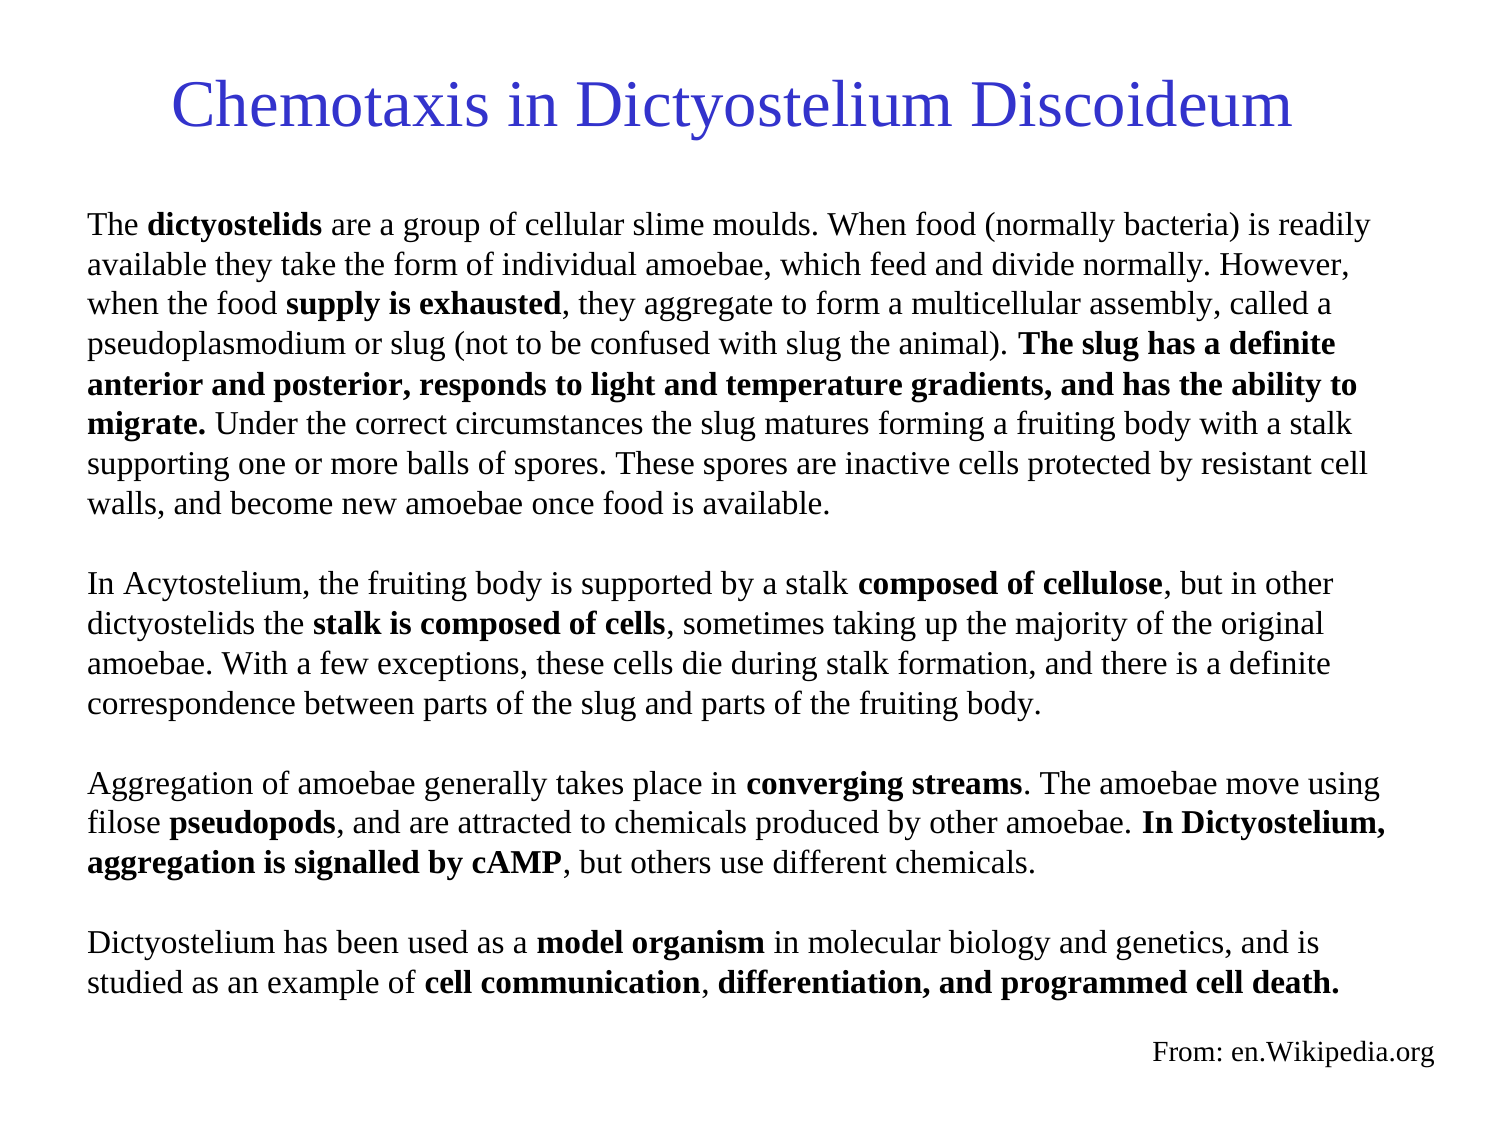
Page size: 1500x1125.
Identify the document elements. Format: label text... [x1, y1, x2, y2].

text_box The dictyostelids are a group of cellular slime moulds. When food (normally bacteria) is readily available they take the form of individual amoebae, which feed and divide normally. However, when the food supply is exhausted, they aggregate to form a multicellular assembly, called a pseudoplasmodium or slug (not to be confused with slug the animal). The slug has a definite anterior and posterior, responds to light and temperature gradients, and has the ability to migrate. Under the correct circumstances the slug matures forming a fruiting body with a stalk supporting one or more balls of spores. These spores are inactive cells protected by resistant cell walls, and become new amoebae once food is available. In Acytostelium, the fruiting body is supported by a stalk composed of cellulose, but in other dictyostelids the stalk is composed of cells, sometimes taking up the majority of the original amoebae. With a few exceptions, these cells die during stalk formation, and there is a definite correspondence between parts of the slug and parts of the fruiting body. Aggregation of amoebae generally takes place in converging streams. The amoebae move using filose pseudopods, and are attracted to chemicals produced by other amoebae. In Dictyostelium, aggregation is signalled by cAMP, but others use different chemicals. Dictyostelium has been used as a model organism in molecular biology and genetics, and is studied as an example of cell communication, differentiation, and programmed cell death. [72, 194, 1413, 1009]
title Chemotaxis in Dictyostelium Discoideum [87, 37, 1363, 163]
text_box From: en.Wikipedia.org [1137, 1024, 1451, 1076]
